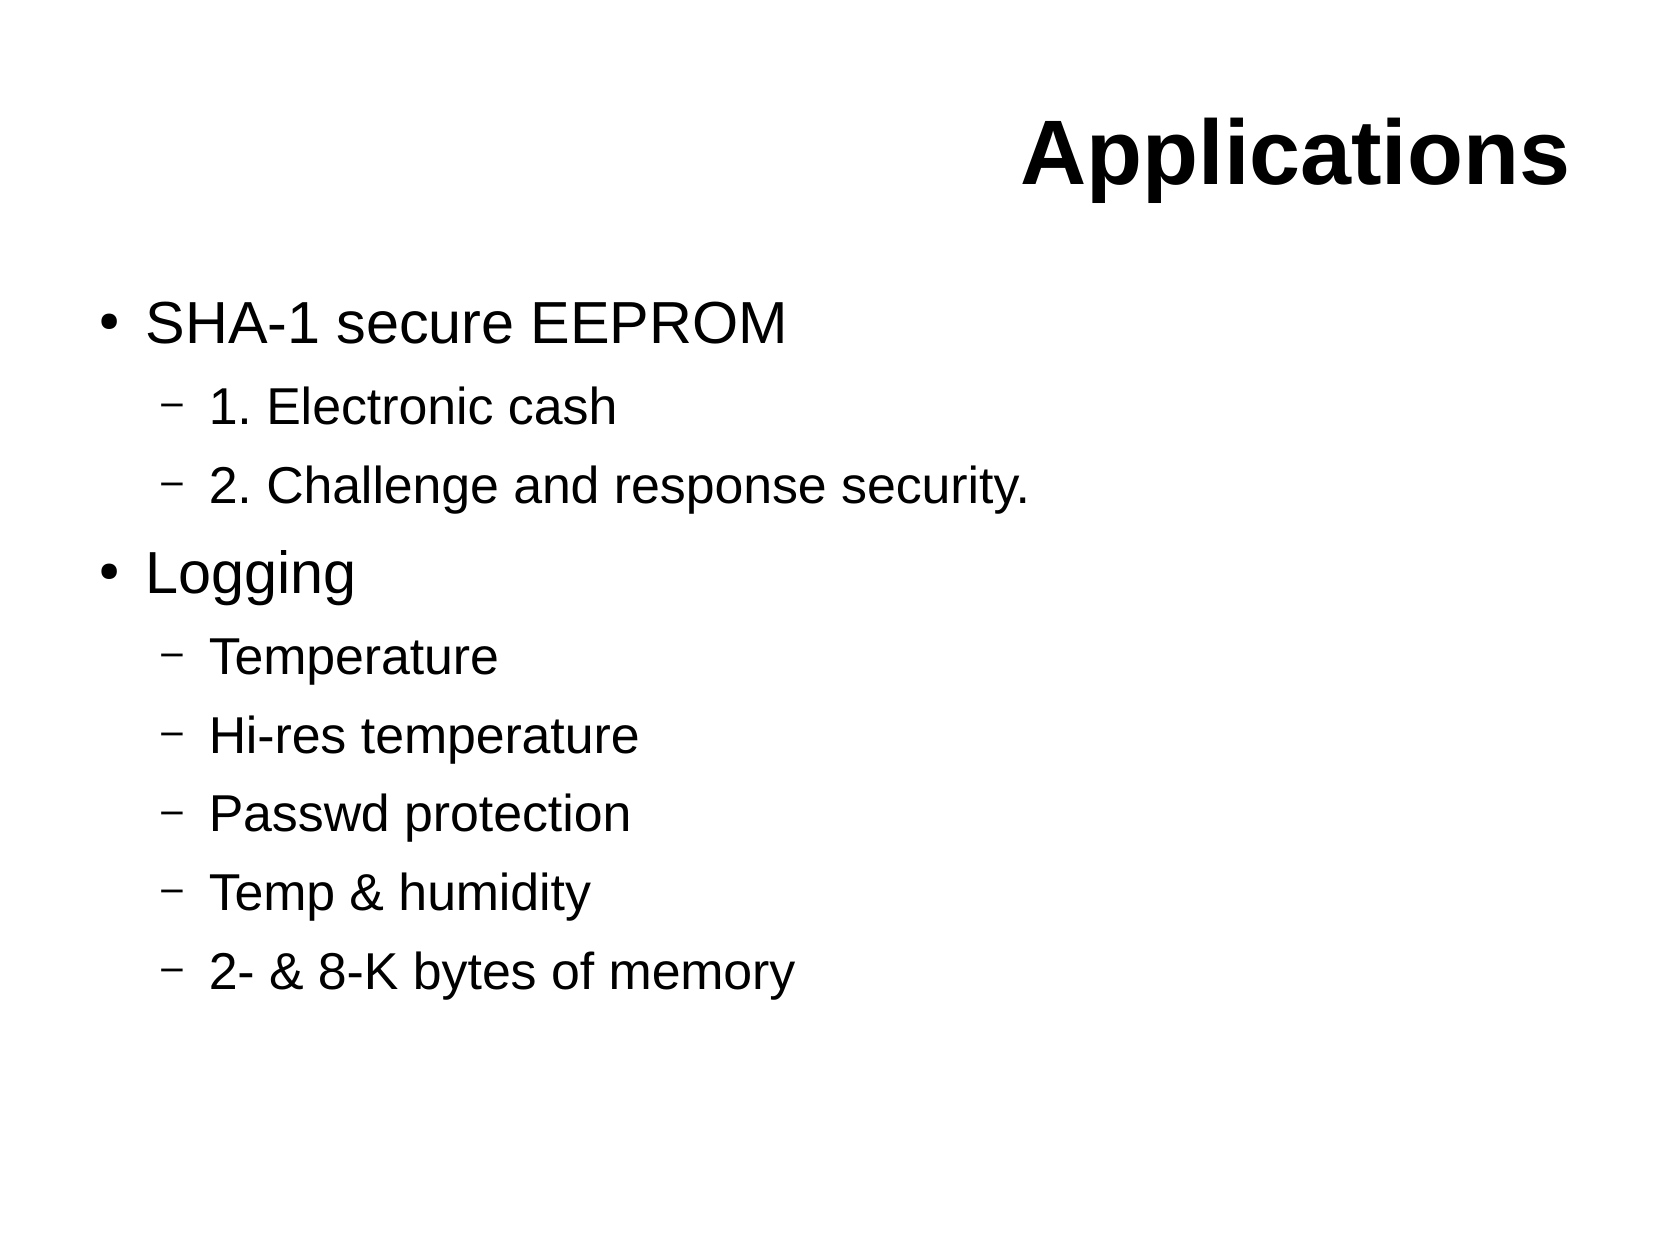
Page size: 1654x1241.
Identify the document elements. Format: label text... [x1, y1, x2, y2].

title Applications [82, 49, 1571, 257]
list SHA-1 secure EEPROM 1. Electronic cash 2. Challenge and response security. Logging Temperature Hi-res temperature Passwd protection Temp & humidity 2- & 8-K bytes of memory [82, 290, 1571, 1010]
